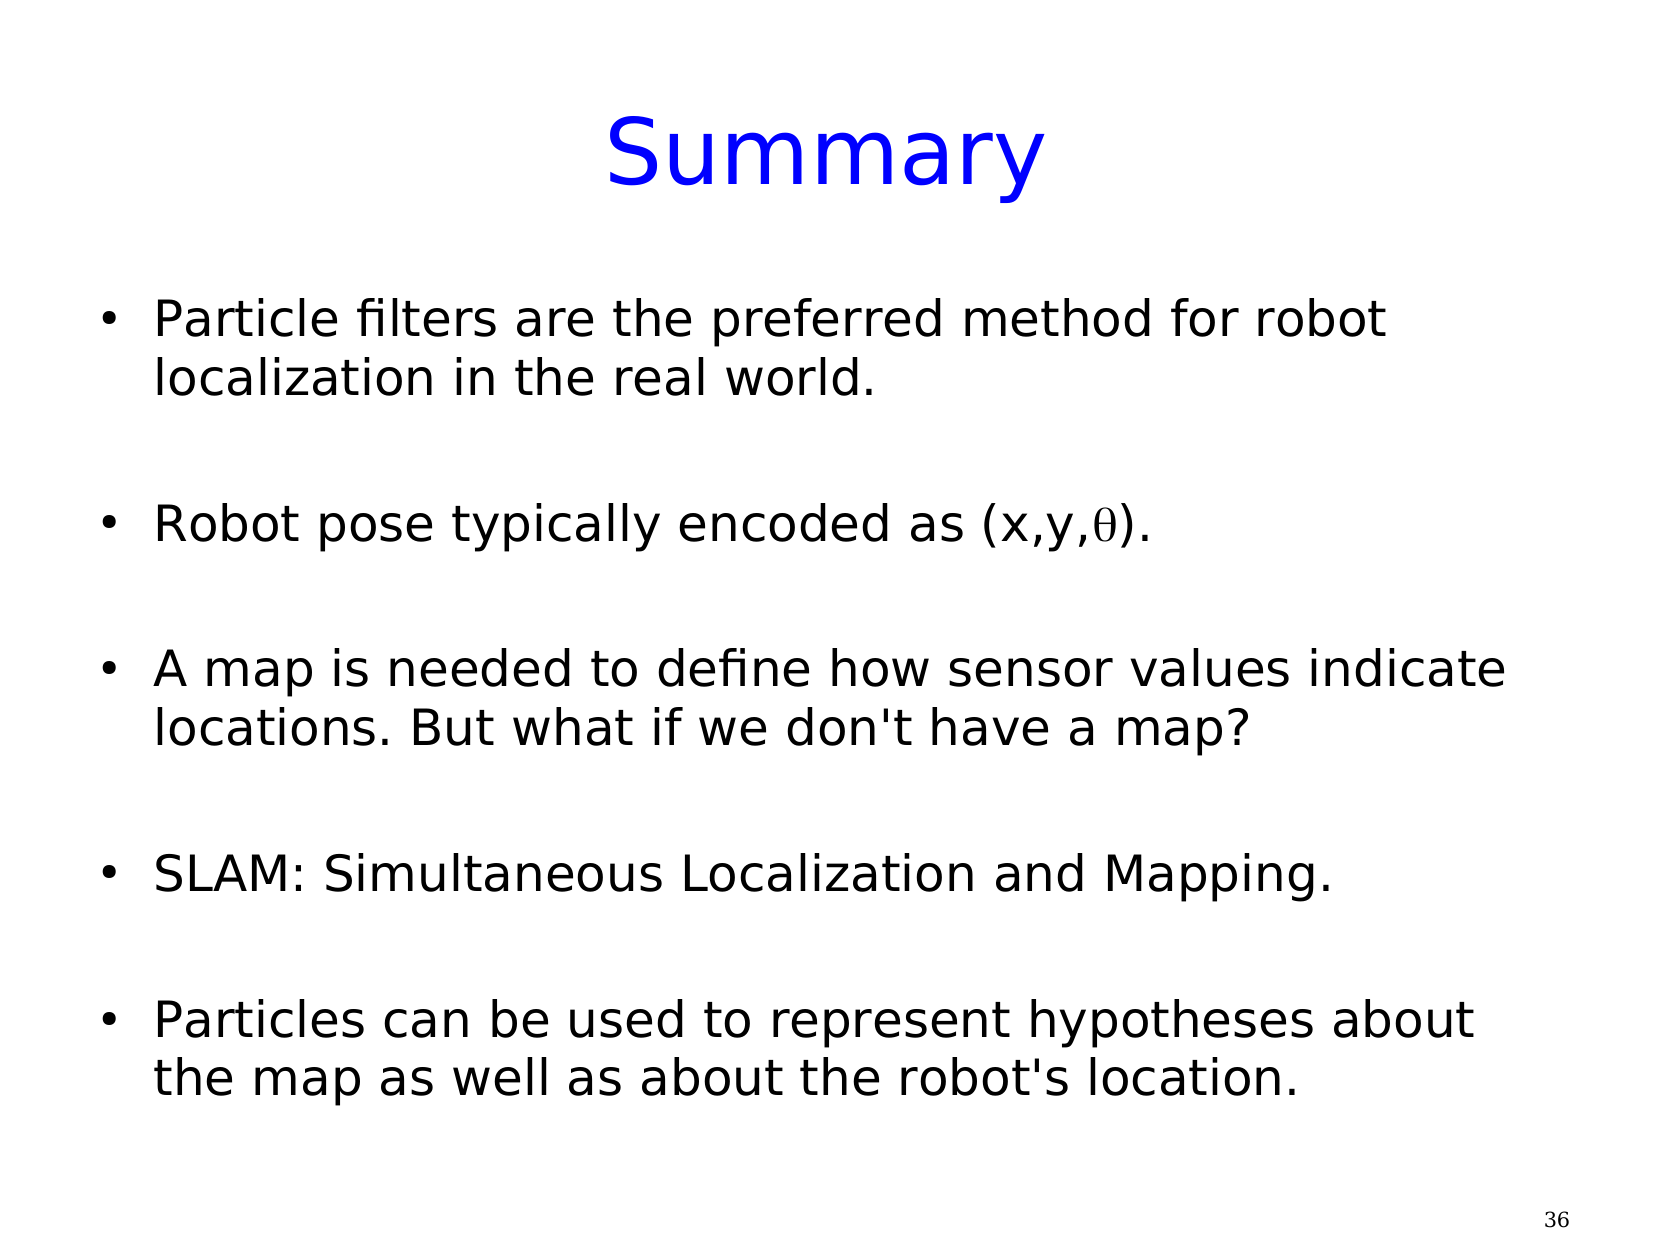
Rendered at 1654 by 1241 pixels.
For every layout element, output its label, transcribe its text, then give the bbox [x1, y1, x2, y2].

title Summary [82, 49, 1571, 257]
list Particle filters are the preferred method for robot localization in the real world. Robot pose typically encoded as (x,y,q). A map is needed to define how sensor values indicate locations. But what if we don't have a map? SLAM: Simultaneous Localization and Mapping. Particles can be used to represent hypotheses about the map as well as about the robot's location. [82, 290, 1571, 1118]
